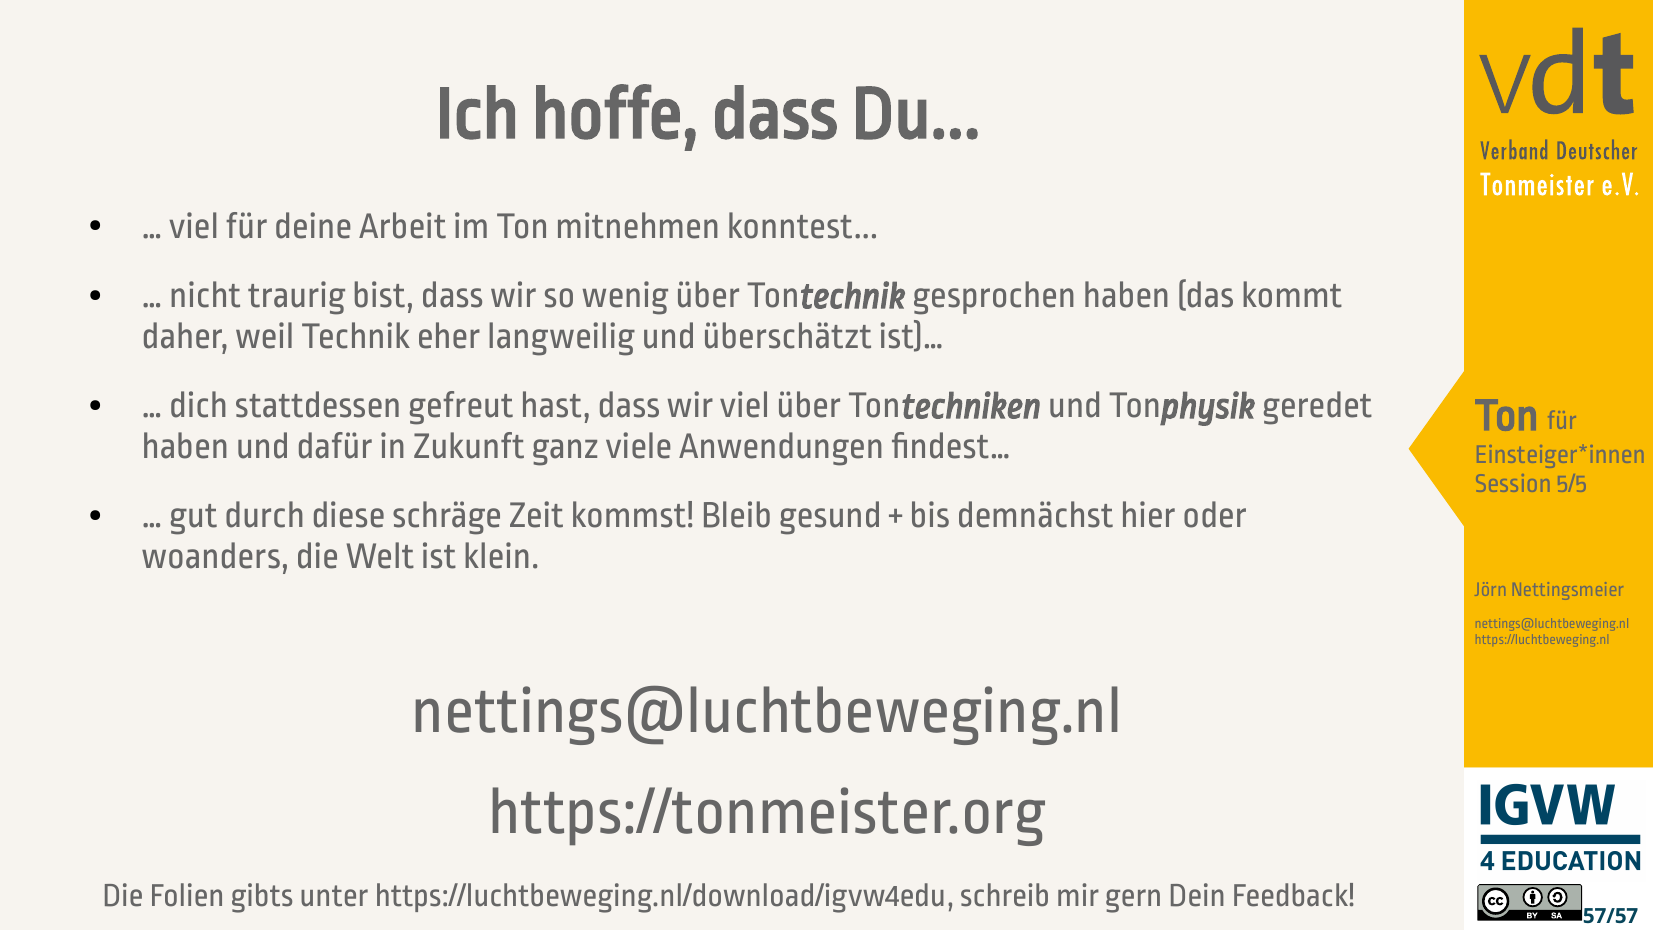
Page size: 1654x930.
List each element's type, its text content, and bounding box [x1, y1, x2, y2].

title Ich hoffe, dass Du... [82, 37, 1335, 193]
list … viel für deine Arbeit im Ton mitnehmen konntest... … nicht traurig bist, dass wir so wenig über Tontechnik gesprochen haben (das kommt daher, weil Technik eher langweilig und überschätzt ist)… … dich stattdessen gefreut hast, dass wir viel über Tontechniken und Tonphysik geredet haben und dafür in Zukunft ganz viele Anwendungen findest… … gut durch diese schräge Zeit kommst! Bleib gesund + bis demnächst hier oder woanders, die Welt ist klein. nettings@luchtbeweging.nl https://tonmeister.org Die Folien gibts unter https://luchtbeweging.nl/download/igvw4edu, schreib mir gern Dein Feedback! [70, 206, 1394, 930]
picture [1477, 780, 1646, 882]
